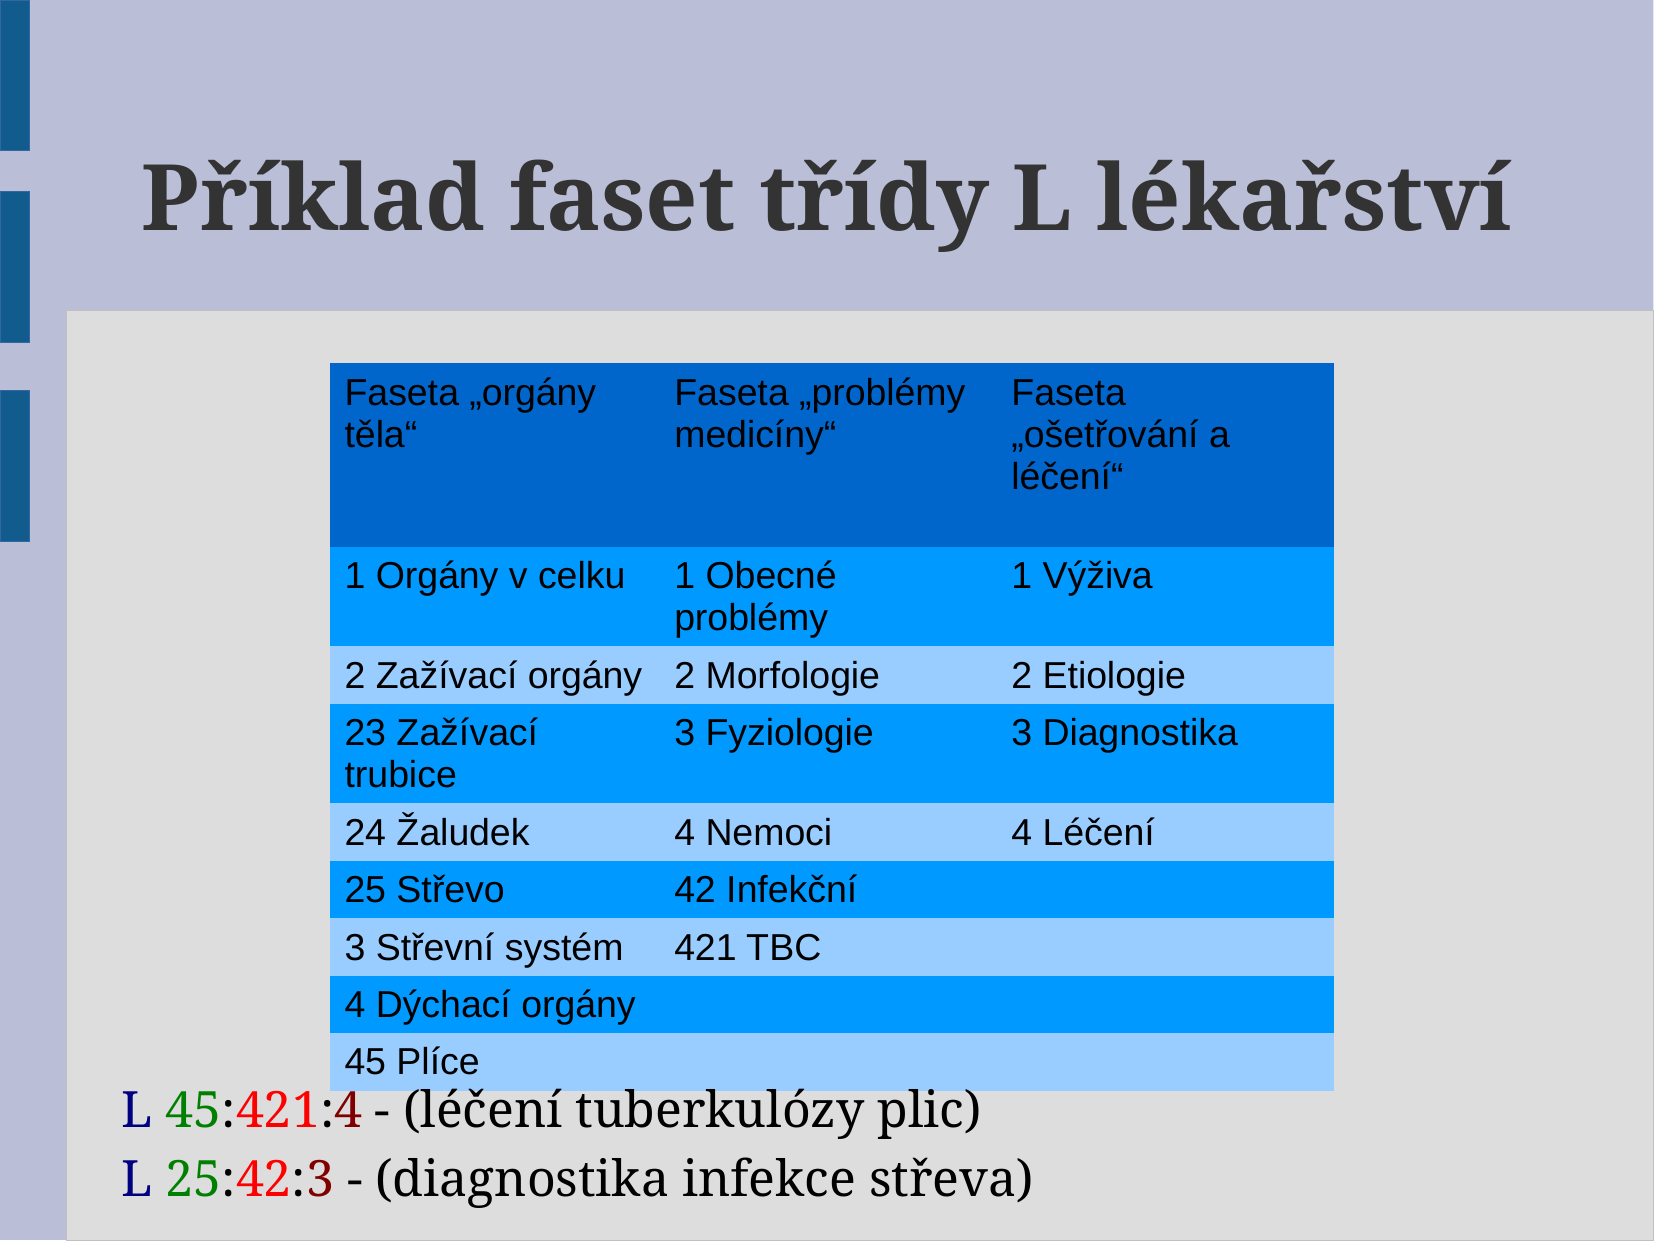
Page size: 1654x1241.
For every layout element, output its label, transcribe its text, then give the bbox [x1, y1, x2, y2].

subtitle L 45:421:4 - (léčení tuberkulózy plic) L 25:42:3 - (diagnostika infekce střeva) [121, 271, 1534, 1200]
title Příklad faset třídy L lékařství [121, 91, 1534, 271]
